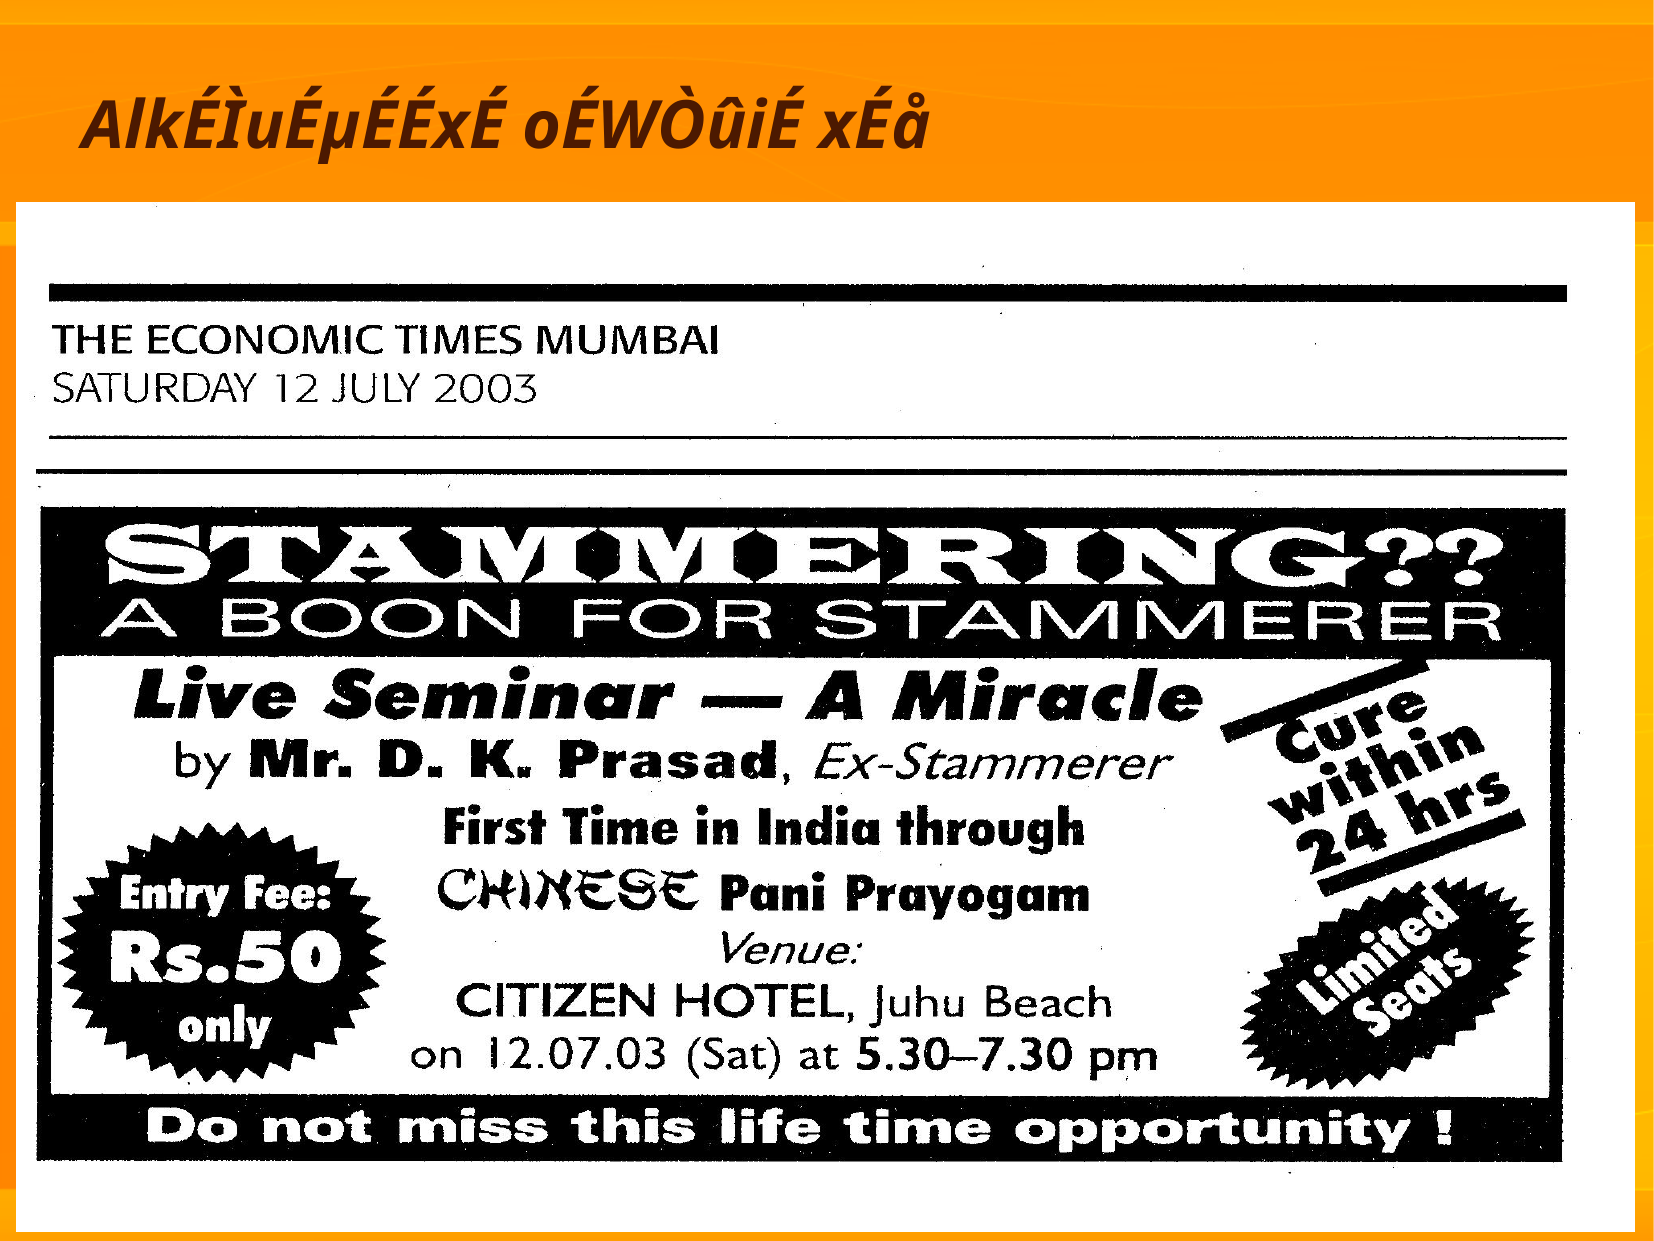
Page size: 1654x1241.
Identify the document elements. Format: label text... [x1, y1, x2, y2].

picture [16, 202, 1635, 1232]
title AlkÉÌuÉµÉÉxÉ oÉWÒûiÉ xÉå [23, 8, 1625, 202]
